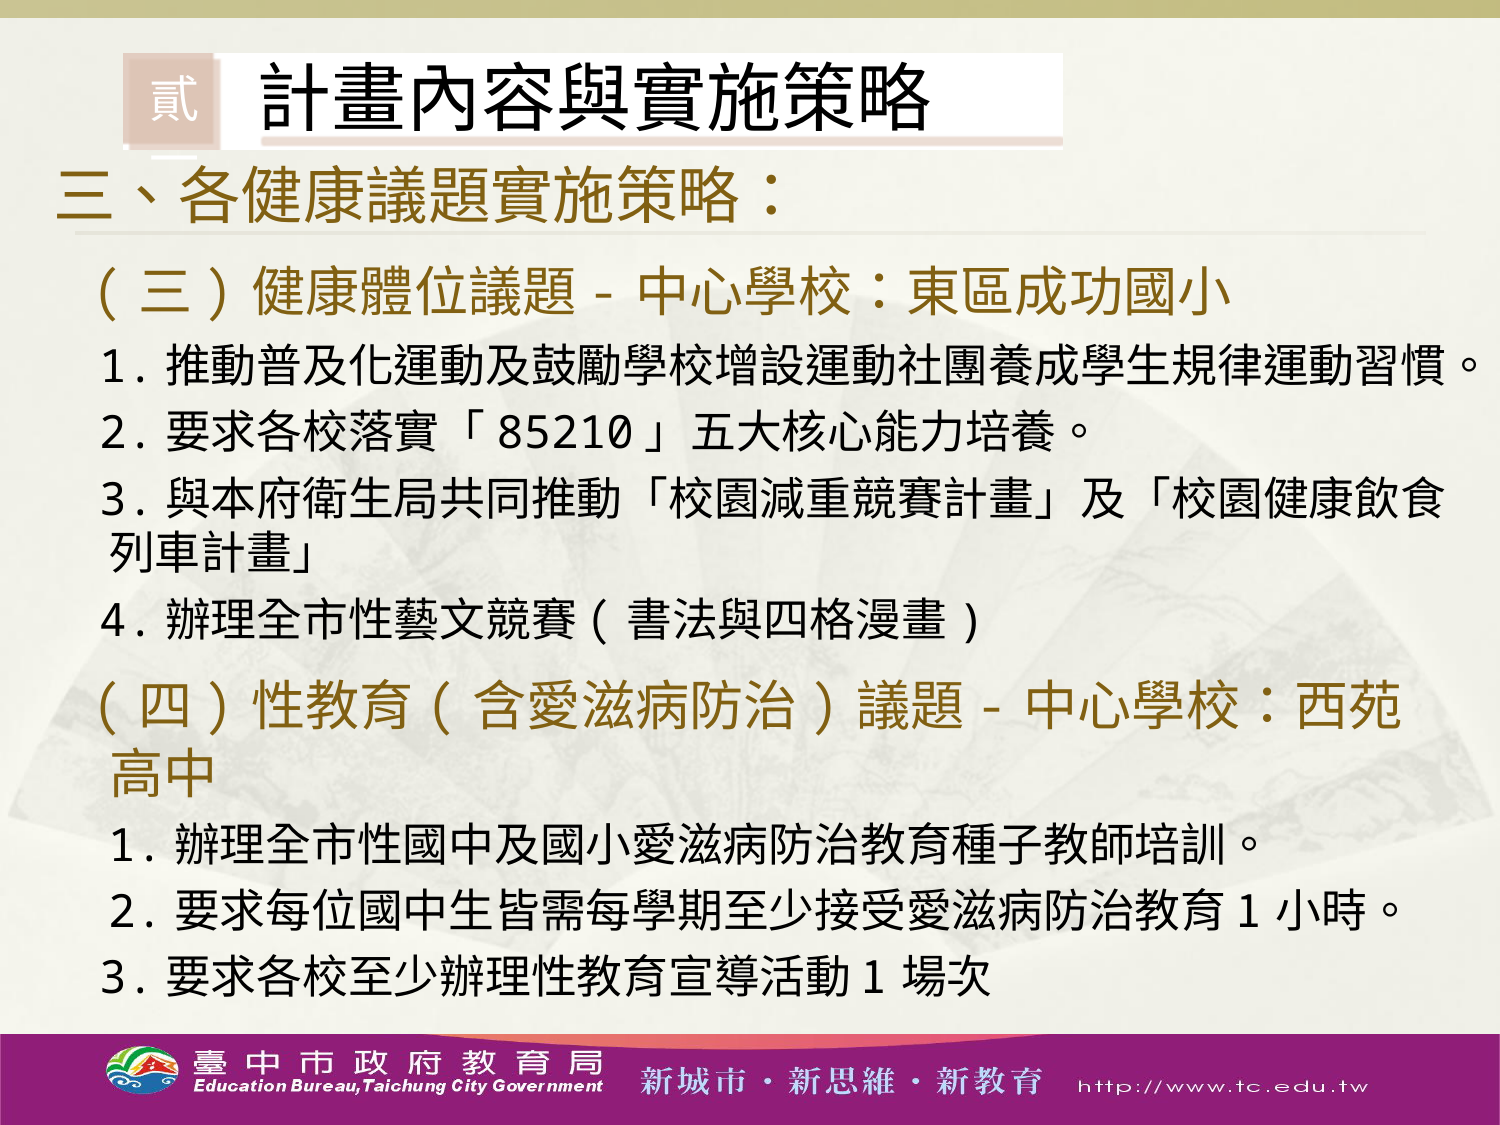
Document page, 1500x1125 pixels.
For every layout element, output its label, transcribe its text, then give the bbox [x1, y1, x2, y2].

list 三、各健康議題實施策略： (三)健康體位議題-中心學校：東區成功國小 1.推動普及化運動及鼓勵學校增設運動社團養成學生規律運動習慣。 2.要求各校落實「85210」五大核心能力培養。 3.與本府衛生局共同推動「校園減重競賽計畫」及「校園健康飲食列車計畫」 4.辦理全市性藝文競賽(書法與四格漫畫) (四)性教育(含愛滋病防治)議題-中心學校：西苑高中 1.辦理全市性國中及國小愛滋病防治教育種子教師培訓。 2.要求每位國中生皆需每學期至少接受愛滋病防治教育1小時。 3.要求各校至少辦理性教育宣導活動1場次 [38, 148, 1462, 1034]
text_box 貳一 [134, 60, 199, 196]
text_box 計畫內容與實施策略 [242, 42, 1377, 149]
picture [0, 18, 1500, 1125]
